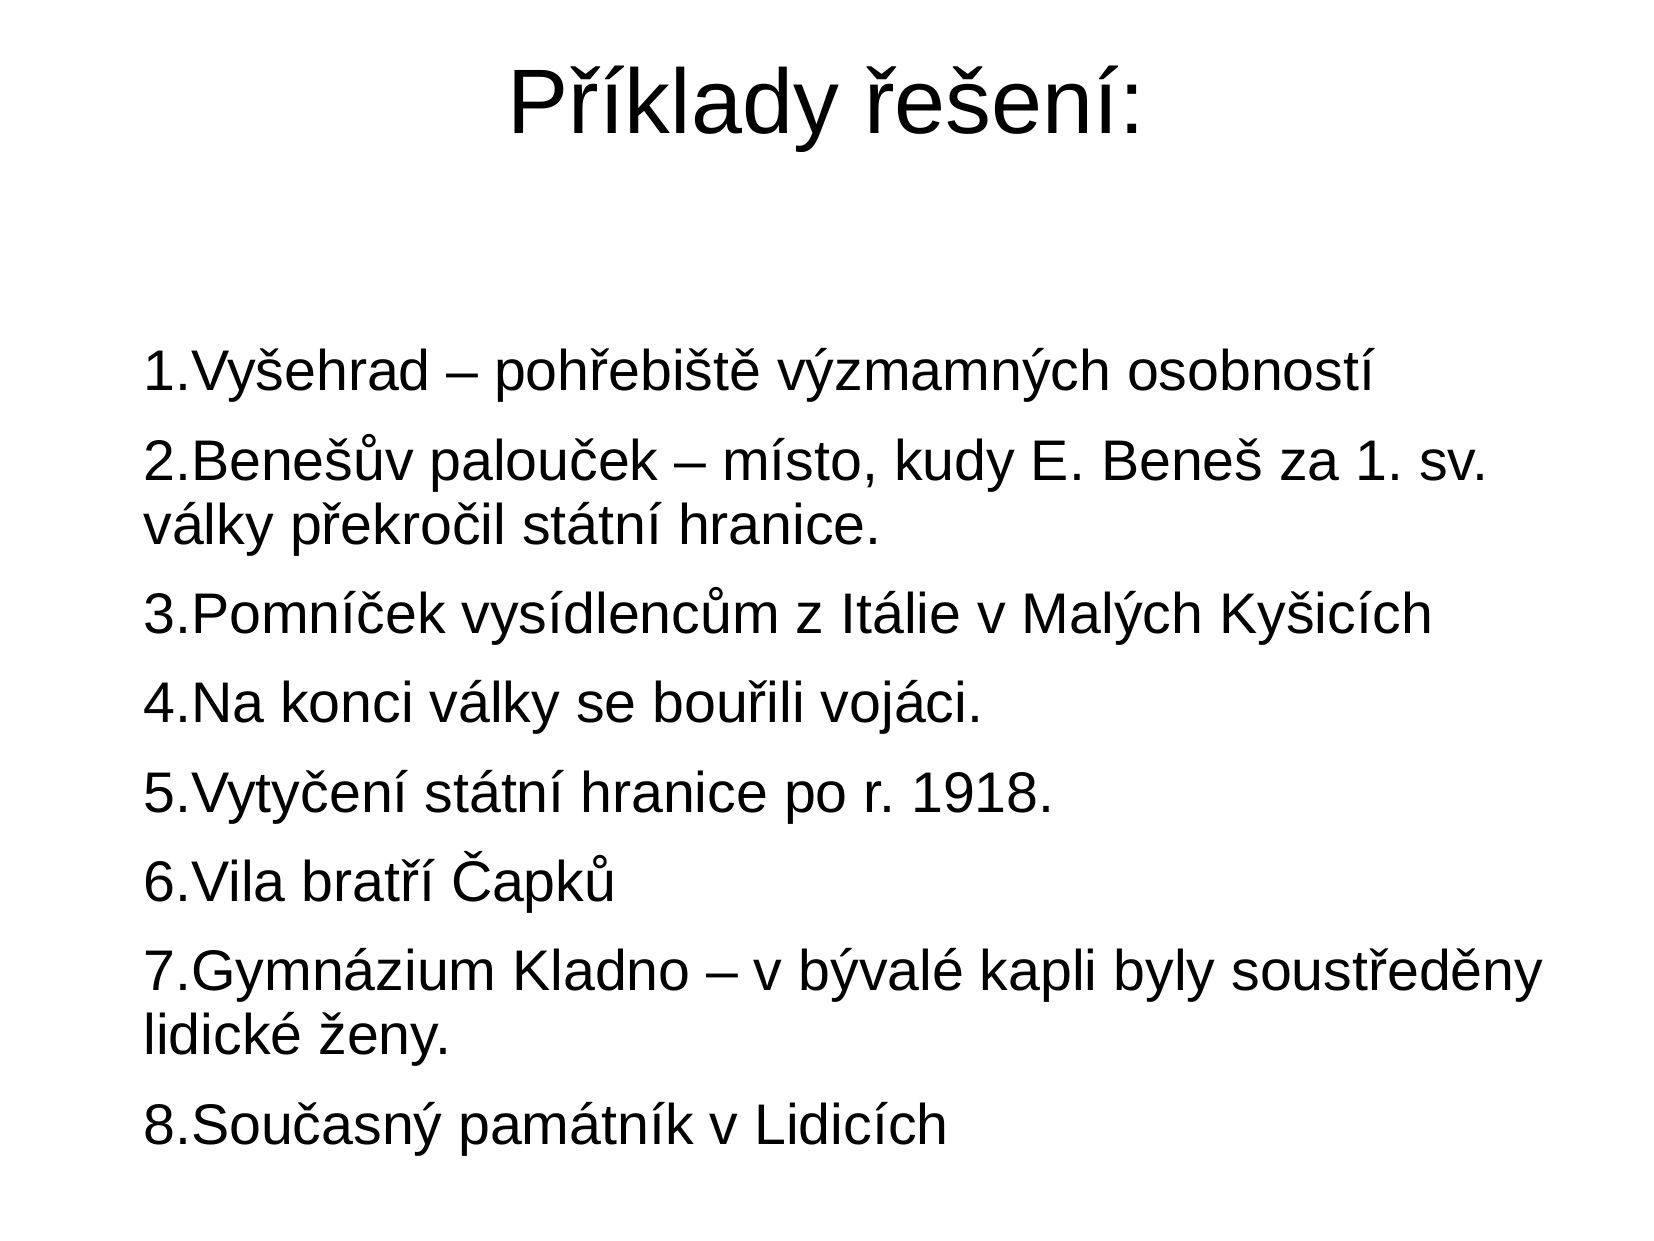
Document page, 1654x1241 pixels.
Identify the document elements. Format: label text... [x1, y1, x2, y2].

list 1.Vyšehrad – pohřebiště výzmamných osobností 2.Benešův palouček – místo, kudy E. Beneš za 1. sv. války překročil státní hranice. 3.Pomníček vysídlencům z Itálie v Malých Kyšicích 4.Na konci války se bouřili vojáci. 5.Vytyčení státní hranice po r. 1918. 6.Vila bratří Čapků 7.Gymnázium Kladno – v bývalé kapli byly soustředěny lidické ženy. 8.Současný památník v Lidicích [82, 338, 1571, 1158]
title Příklady řešení: [82, 49, 1571, 257]
